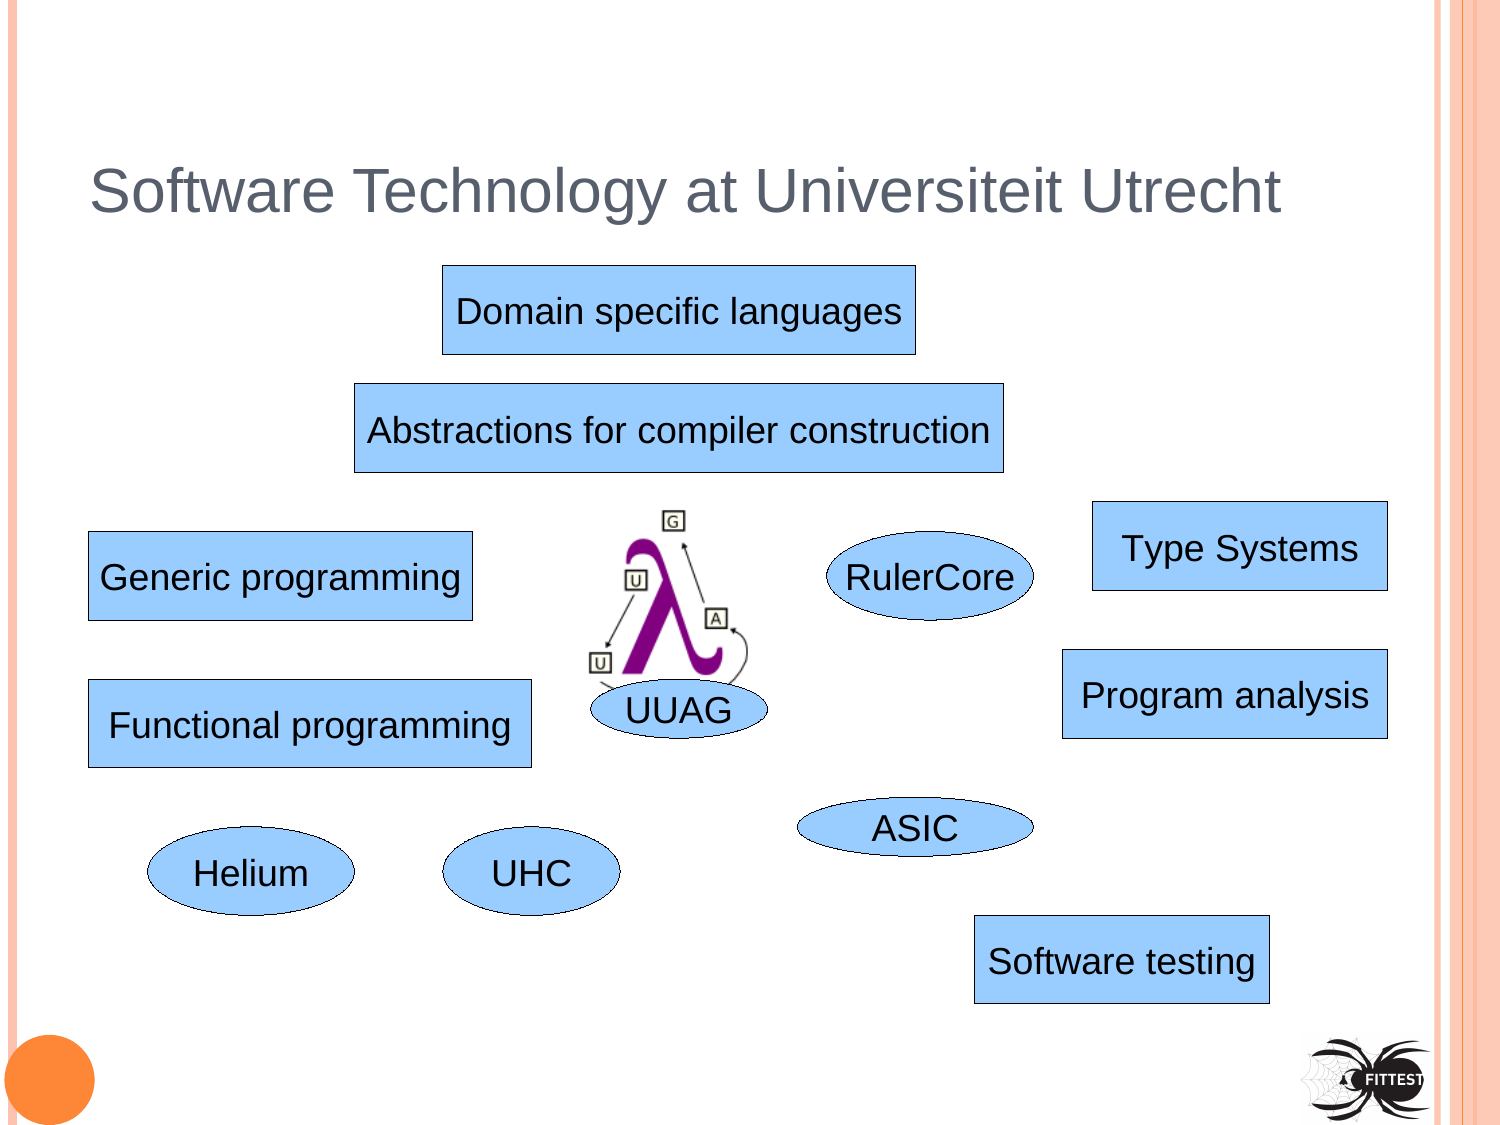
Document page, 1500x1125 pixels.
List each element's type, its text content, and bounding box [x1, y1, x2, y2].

text_box Functional programming [88, 679, 532, 768]
text_box Program analysis [1062, 649, 1388, 739]
text_box Generic programming [88, 531, 473, 621]
text_box Abstractions for compiler construction [354, 383, 1004, 473]
title Software Technology at Universiteit Utrecht [74, 44, 1300, 233]
text_box Domain specific languages [442, 265, 916, 355]
text_box UHC [442, 826, 621, 916]
text_box UUAG [590, 679, 768, 739]
text_box Type Systems [1092, 501, 1388, 591]
text_box Helium [147, 826, 355, 916]
text_box Software testing [974, 915, 1270, 1004]
text_box ASIC [797, 797, 1034, 857]
text_box RulerCore [826, 531, 1034, 621]
picture [569, 501, 768, 717]
